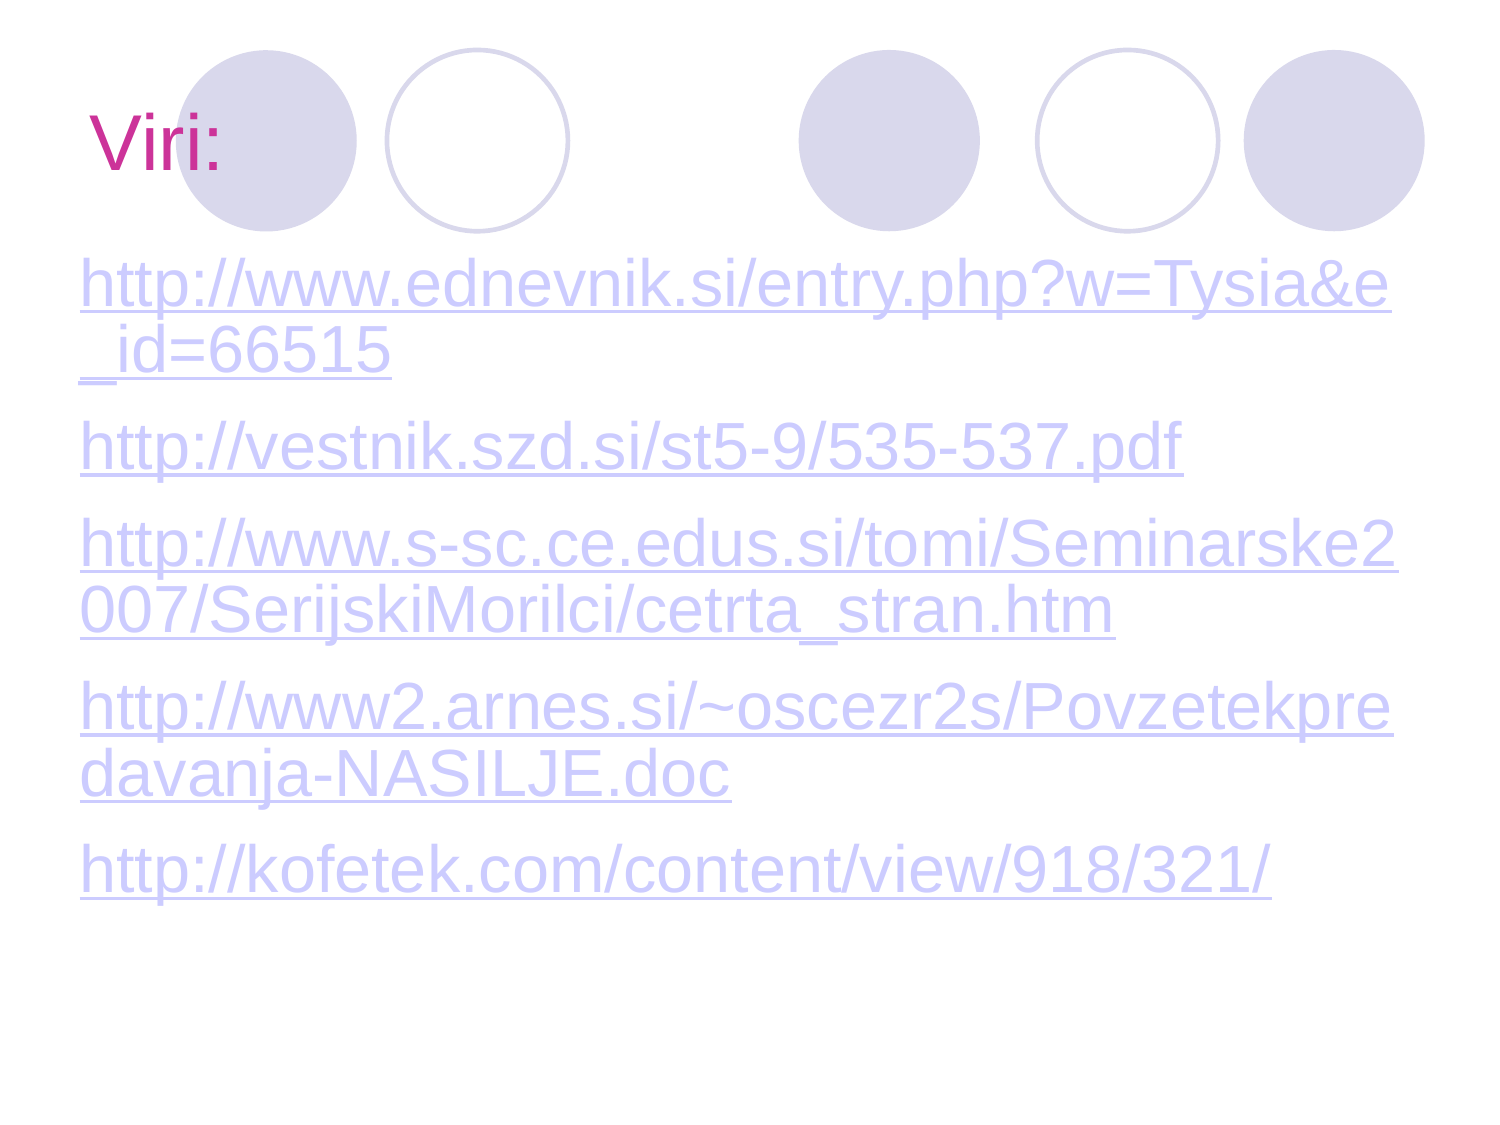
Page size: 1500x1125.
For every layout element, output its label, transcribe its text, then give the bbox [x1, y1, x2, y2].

list http://www.ednevnik.si/entry.php?w=Tysia&e_id=66515 http://vestnik.szd.si/st5-9/535-537.pdf http://www.s-sc.ce.edus.si/tomi/Seminarske2007/SerijskiMorilci/cetrta_stran.htm http://www2.arnes.si/~oscezr2s/Povzetekpredavanja-NASILJE.doc http://kofetek.com/content/view/918/321/ [64, 231, 1427, 975]
title Viri: [75, 45, 1425, 231]
